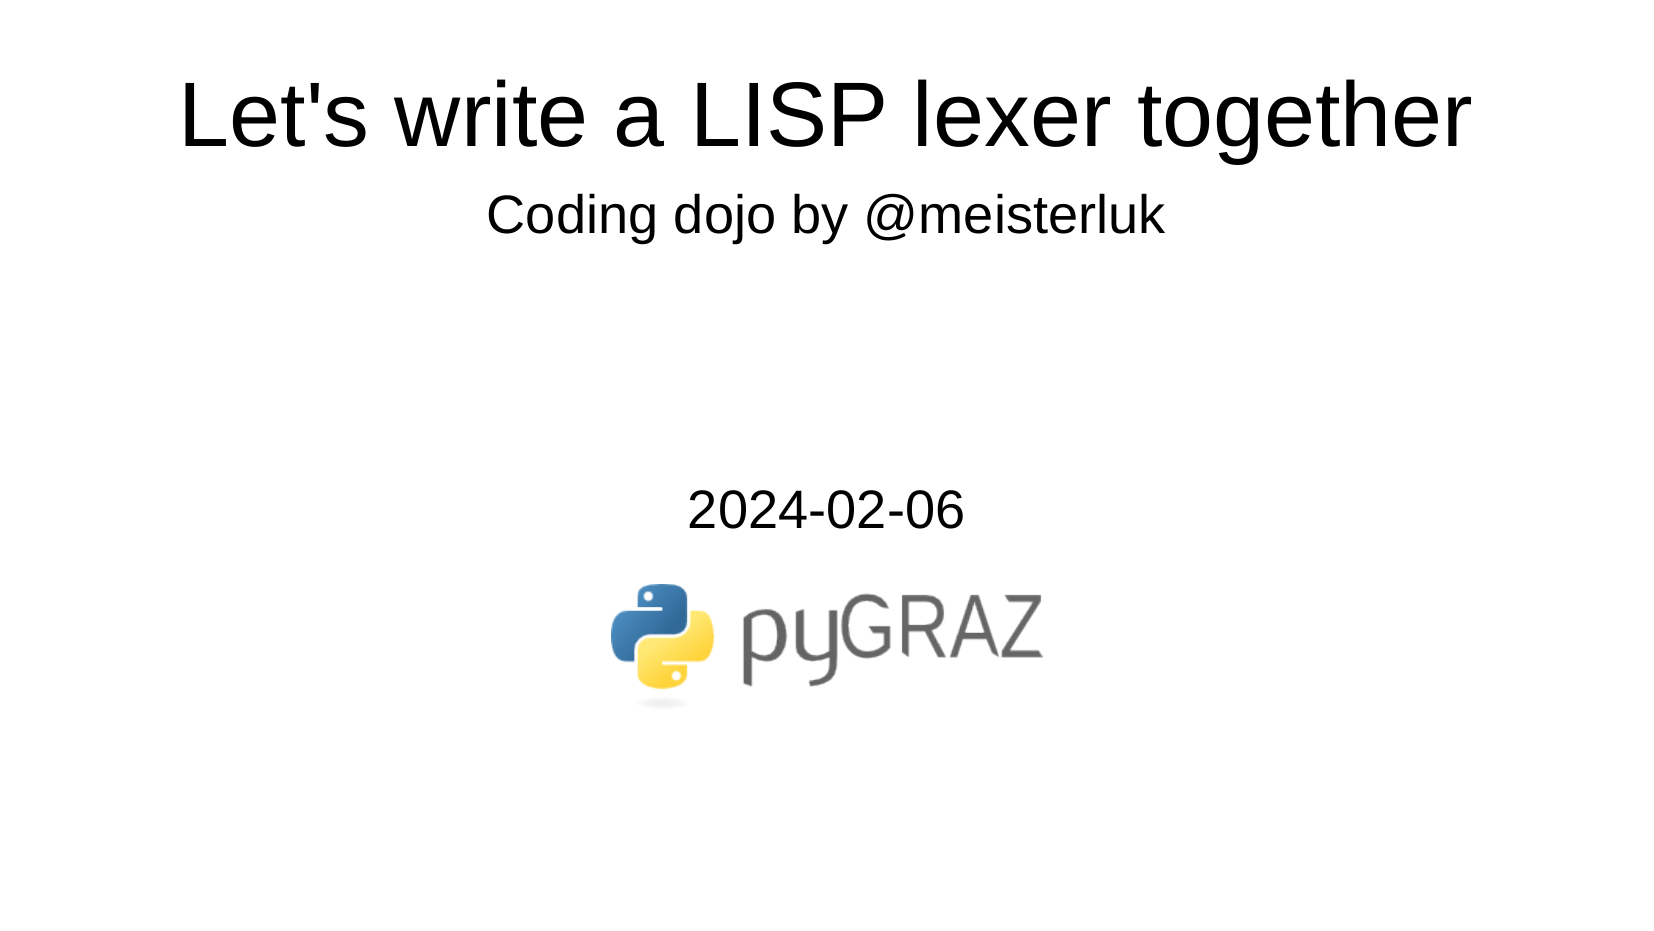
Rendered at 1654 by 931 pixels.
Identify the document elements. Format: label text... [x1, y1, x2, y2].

text_box Coding dojo by @meisterluk [346, 177, 1307, 314]
picture [611, 584, 1043, 710]
text_box 2024-02-06 [575, 472, 1078, 548]
title Let's write a LISP lexer together [82, 37, 1571, 193]
